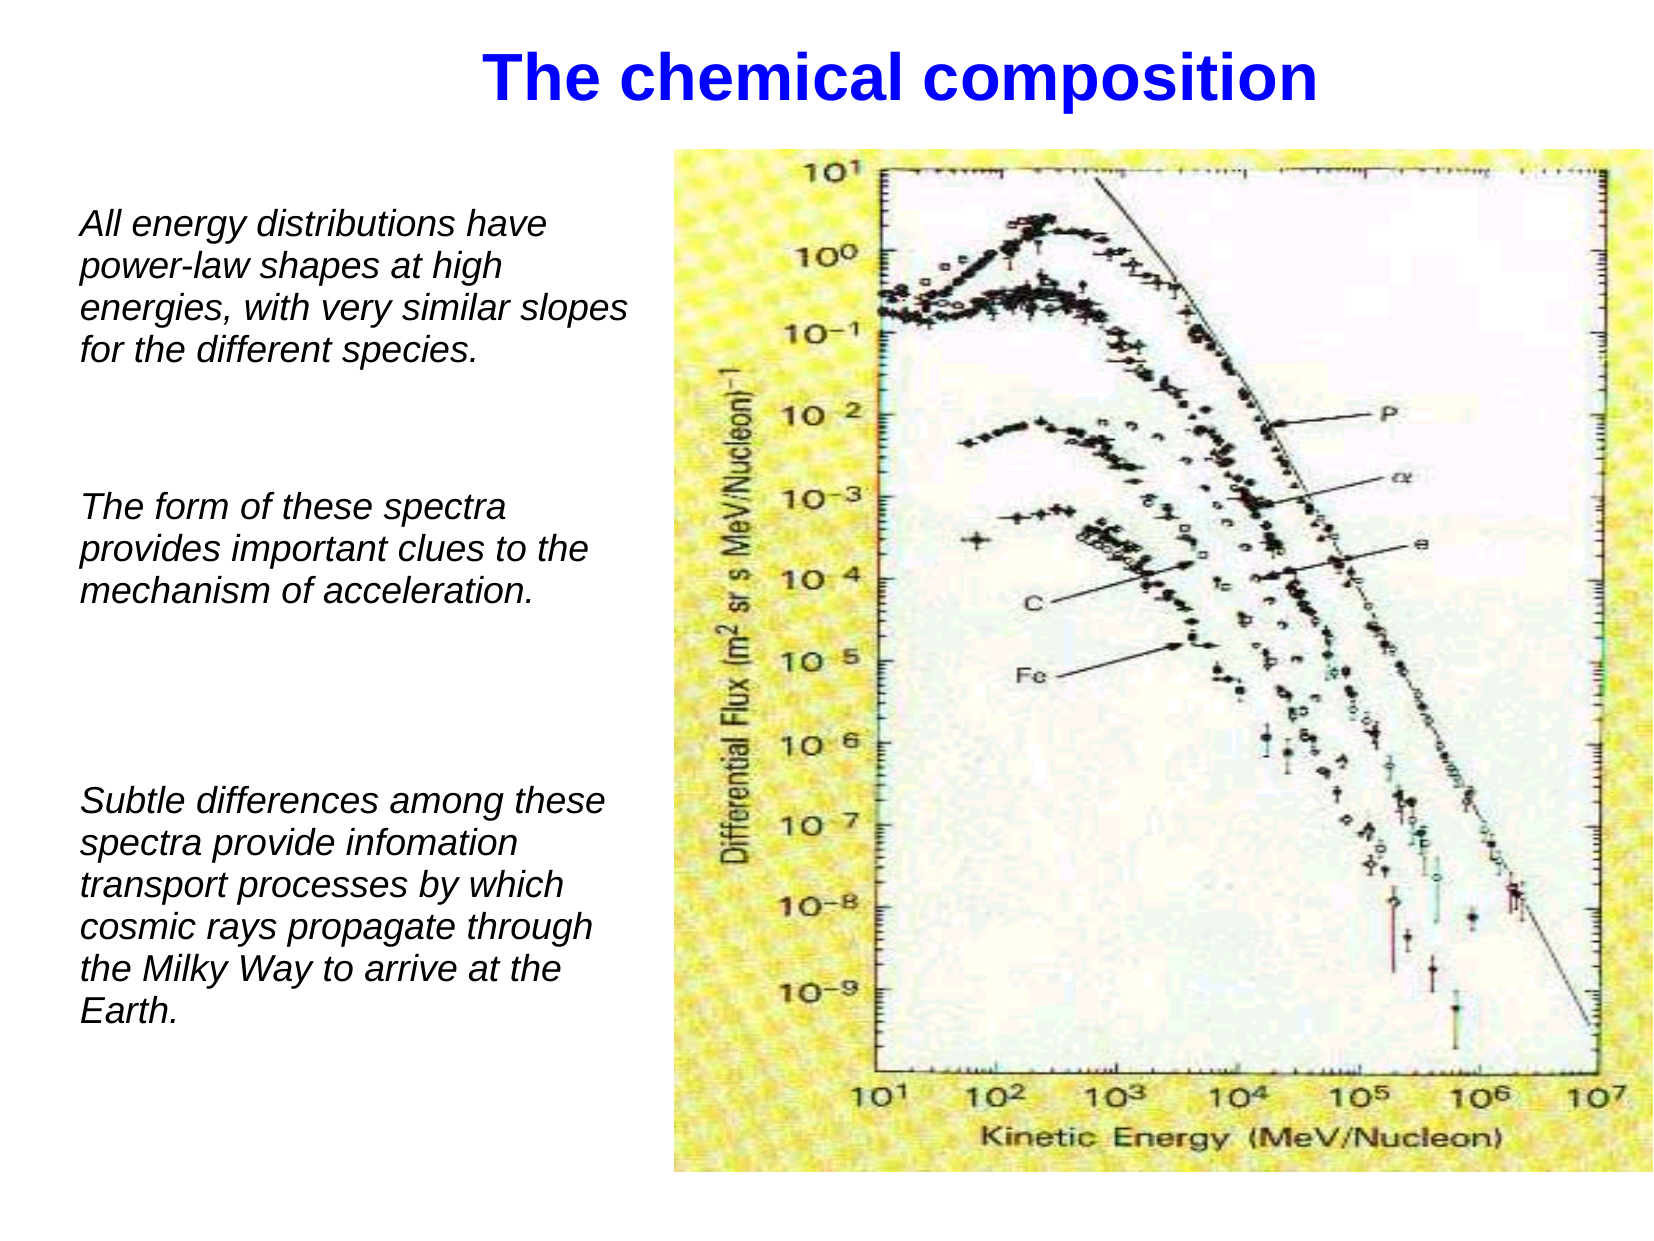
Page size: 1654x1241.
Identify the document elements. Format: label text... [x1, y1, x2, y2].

text_box All energy distributions have power-law shapes at high energies, with very similar slopes for the different species. The form of these spectra provides important clues to the mechanism of acceleration. Subtle differences among these spectra provide infomation transport processes by which cosmic rays propagate through the Milky Way to arrive at the Earth. [65, 195, 651, 1173]
picture [674, 149, 1653, 1172]
text_box The chemical composition [273, 32, 1530, 123]
